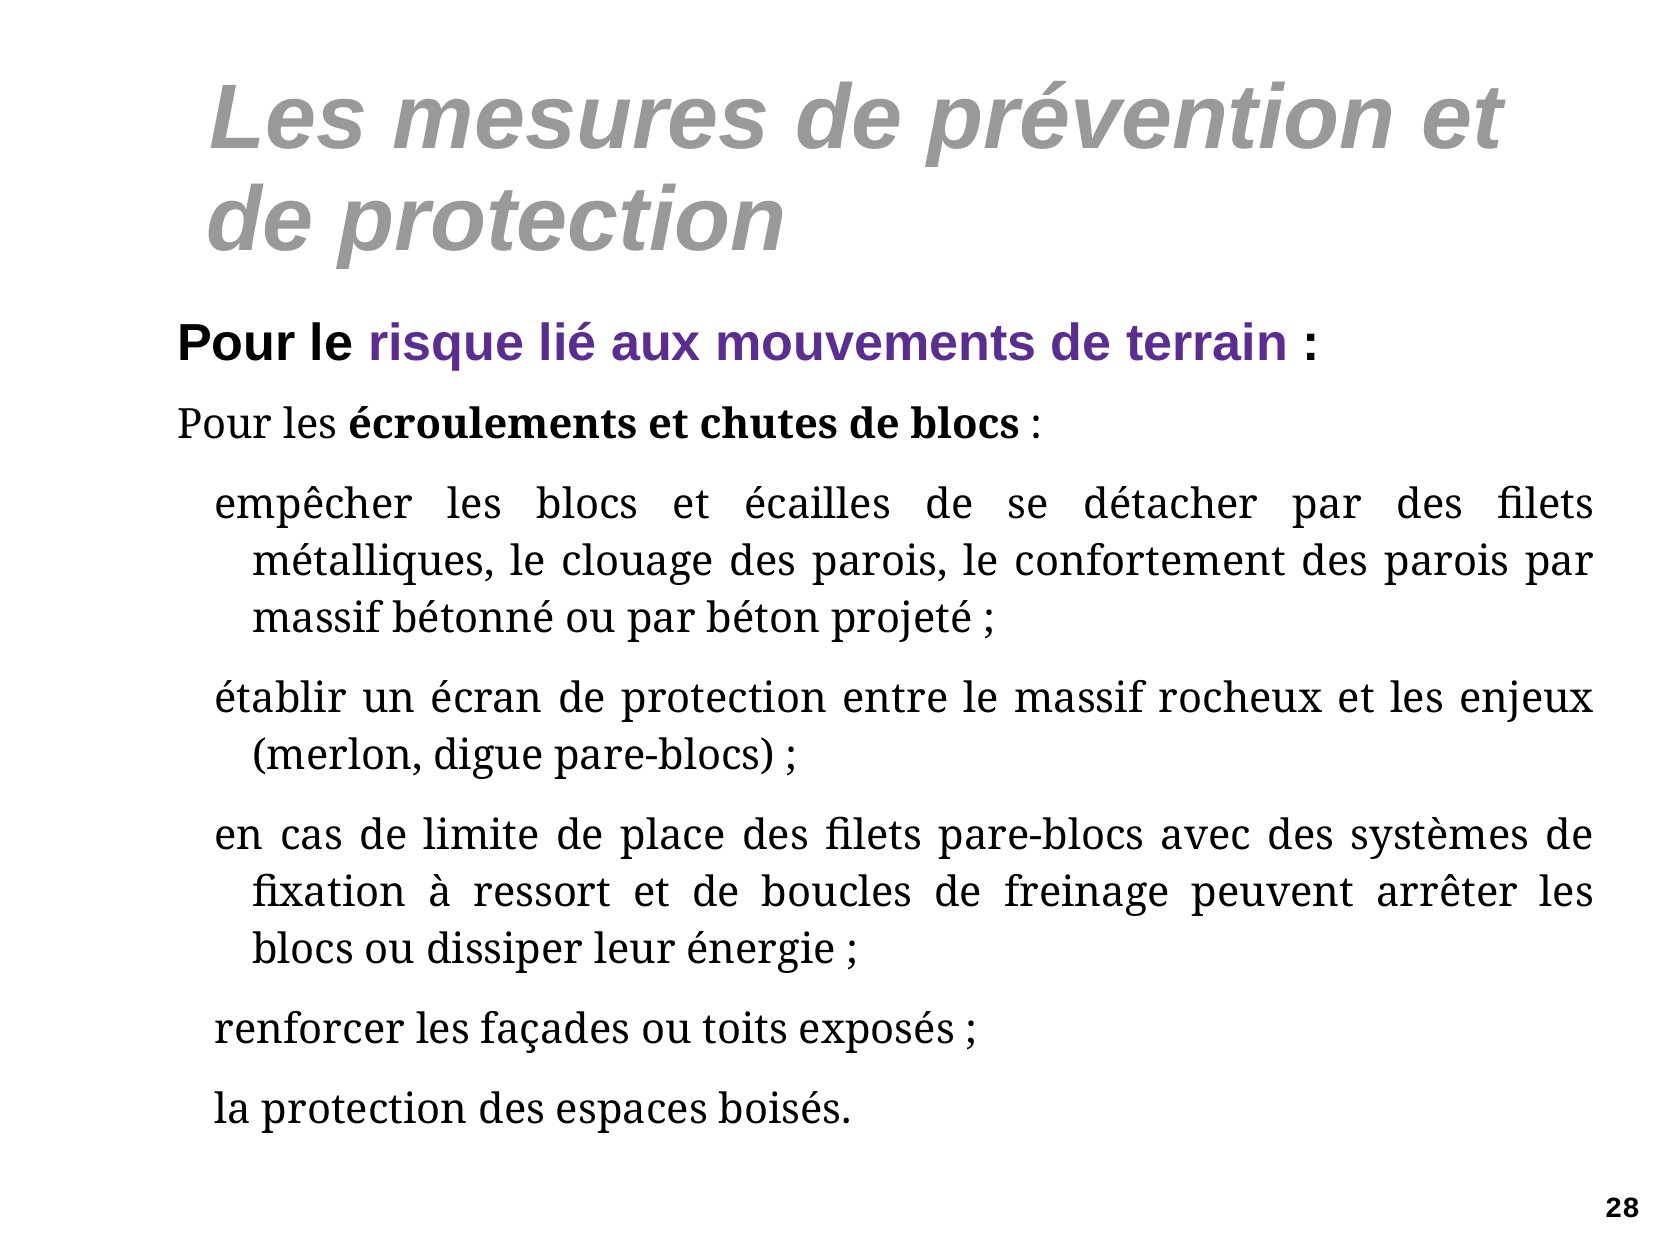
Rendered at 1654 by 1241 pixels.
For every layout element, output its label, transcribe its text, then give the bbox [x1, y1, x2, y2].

title Les mesures de prévention et de protection [177, 65, 1625, 271]
list Pour le risque lié aux mouvements de terrain : Pour les écroulements et chutes de blocs : empêcher les blocs et écailles de se détacher par des filets métalliques, le clouage des parois, le confortement des parois par massif bétonné ou par béton projeté ; établir un écran de protection entre le massif rocheux et les enjeux (merlon, digue pare-blocs) ; en cas de limite de place des filets pare-blocs avec des systèmes de fixation à ressort et de boucles de freinage peuvent arrêter les blocs ou dissiper leur énergie ; renforcer les façades ou toits exposés ; la protection des espaces boisés. [177, 312, 1595, 1152]
